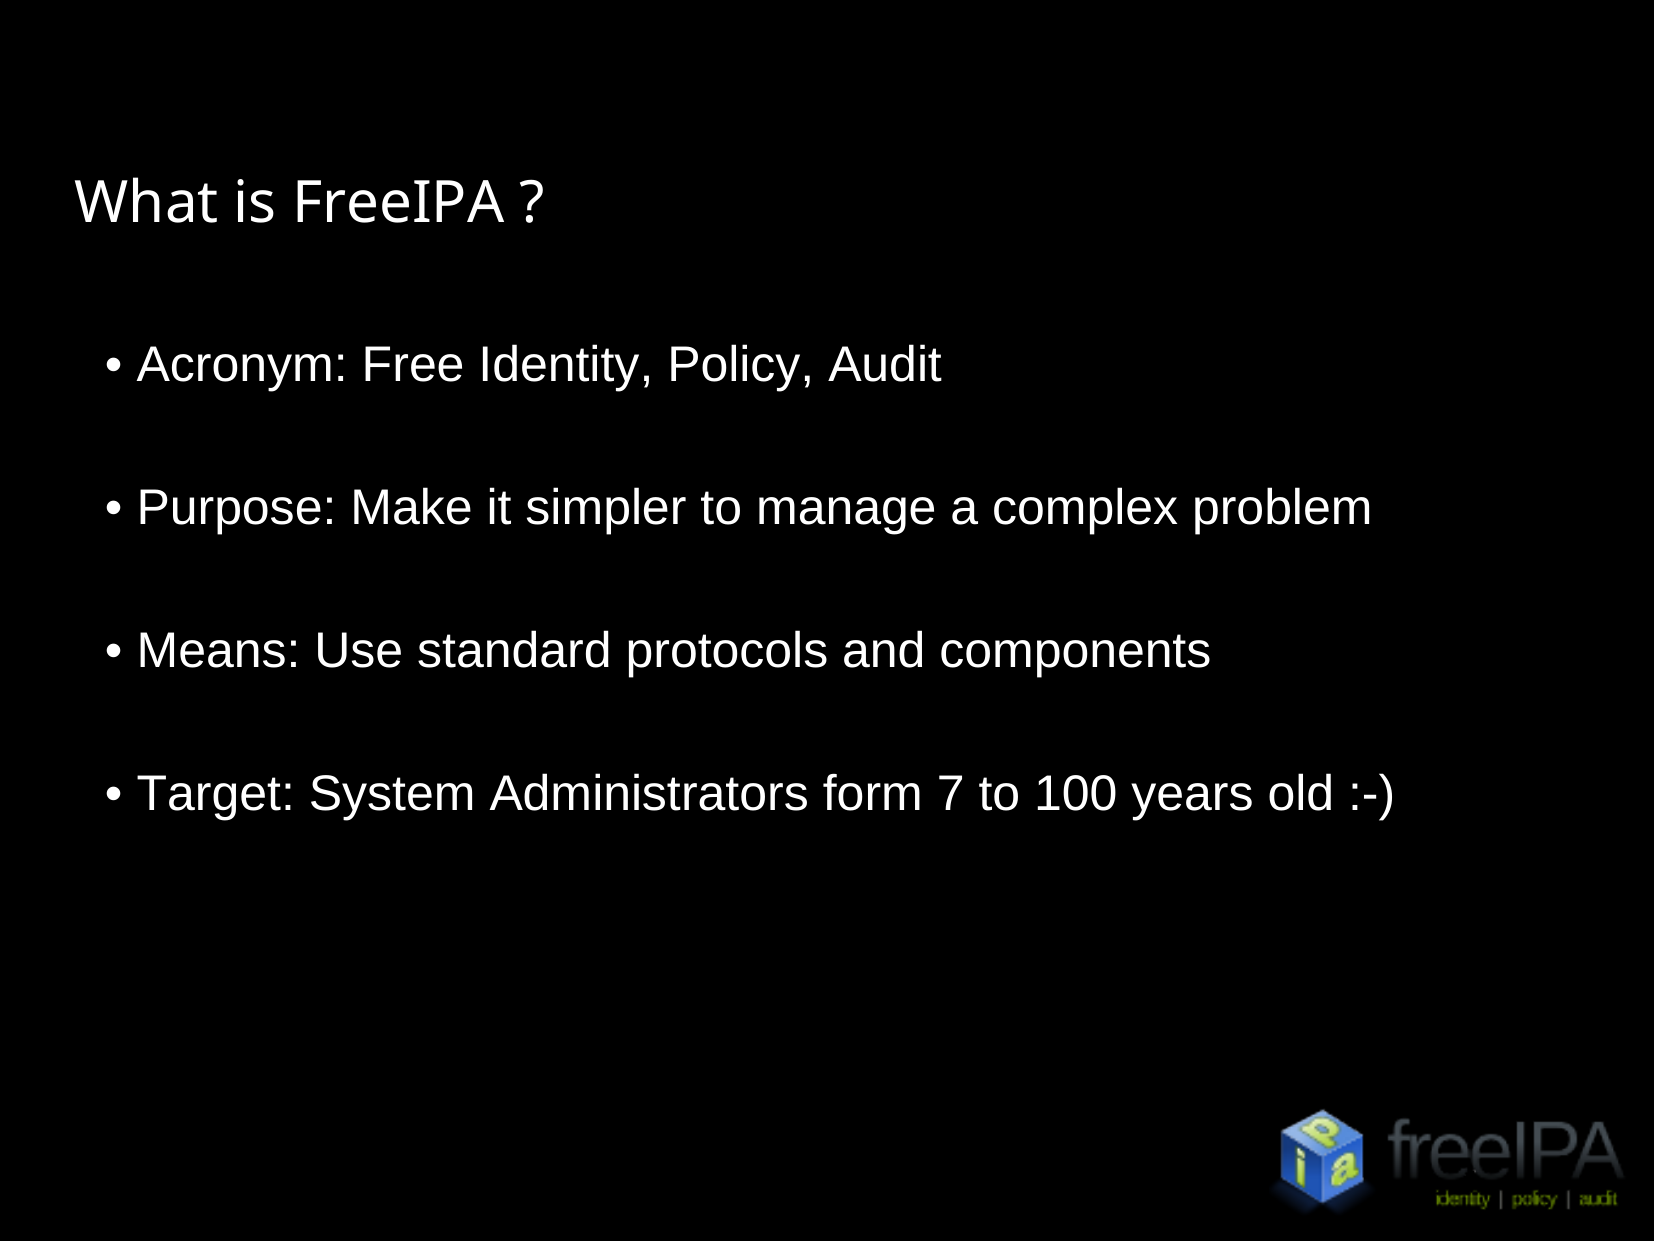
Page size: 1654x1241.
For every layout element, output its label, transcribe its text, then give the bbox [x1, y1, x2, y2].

picture [1269, 1105, 1634, 1220]
title What is FreeIPA ? [74, 140, 1506, 259]
list • Acronym: Free Identity, Policy, Audit • Purpose: Make it simpler to manage a complex problem • Means: Use standard protocols and components • Target: System Administrators form 7 to 100 years old :-) [77, 264, 1500, 1174]
